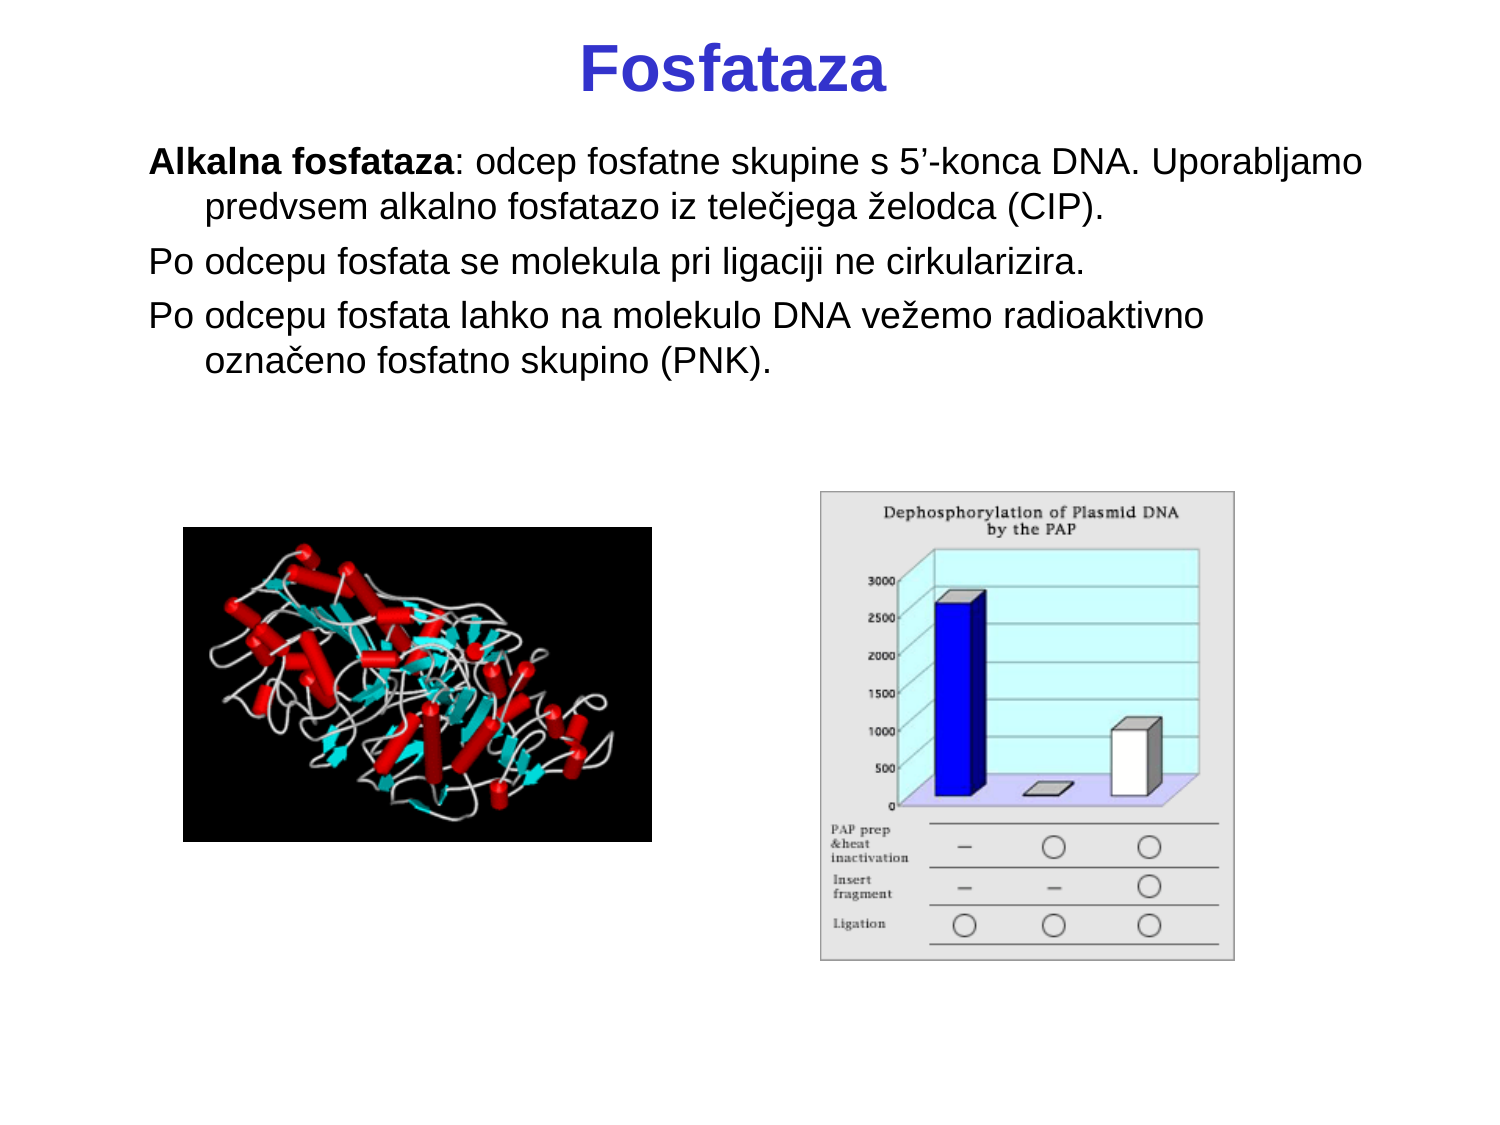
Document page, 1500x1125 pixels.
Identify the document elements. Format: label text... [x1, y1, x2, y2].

picture [183, 527, 652, 842]
title Fosfataza [116, 17, 1351, 113]
list Alkalna fosfataza: odcep fosfatne skupine s 5’-konca DNA. Uporabljamo predvsem alkalno fosfatazo iz telečjega želodca (CIP). Po odcepu fosfata se molekula pri ligaciji ne cirkularizira. Po odcepu fosfata lahko na molekulo DNA vežemo radioaktivno označeno fosfatno skupino (PNK). [133, 129, 1392, 416]
picture [820, 491, 1235, 961]
